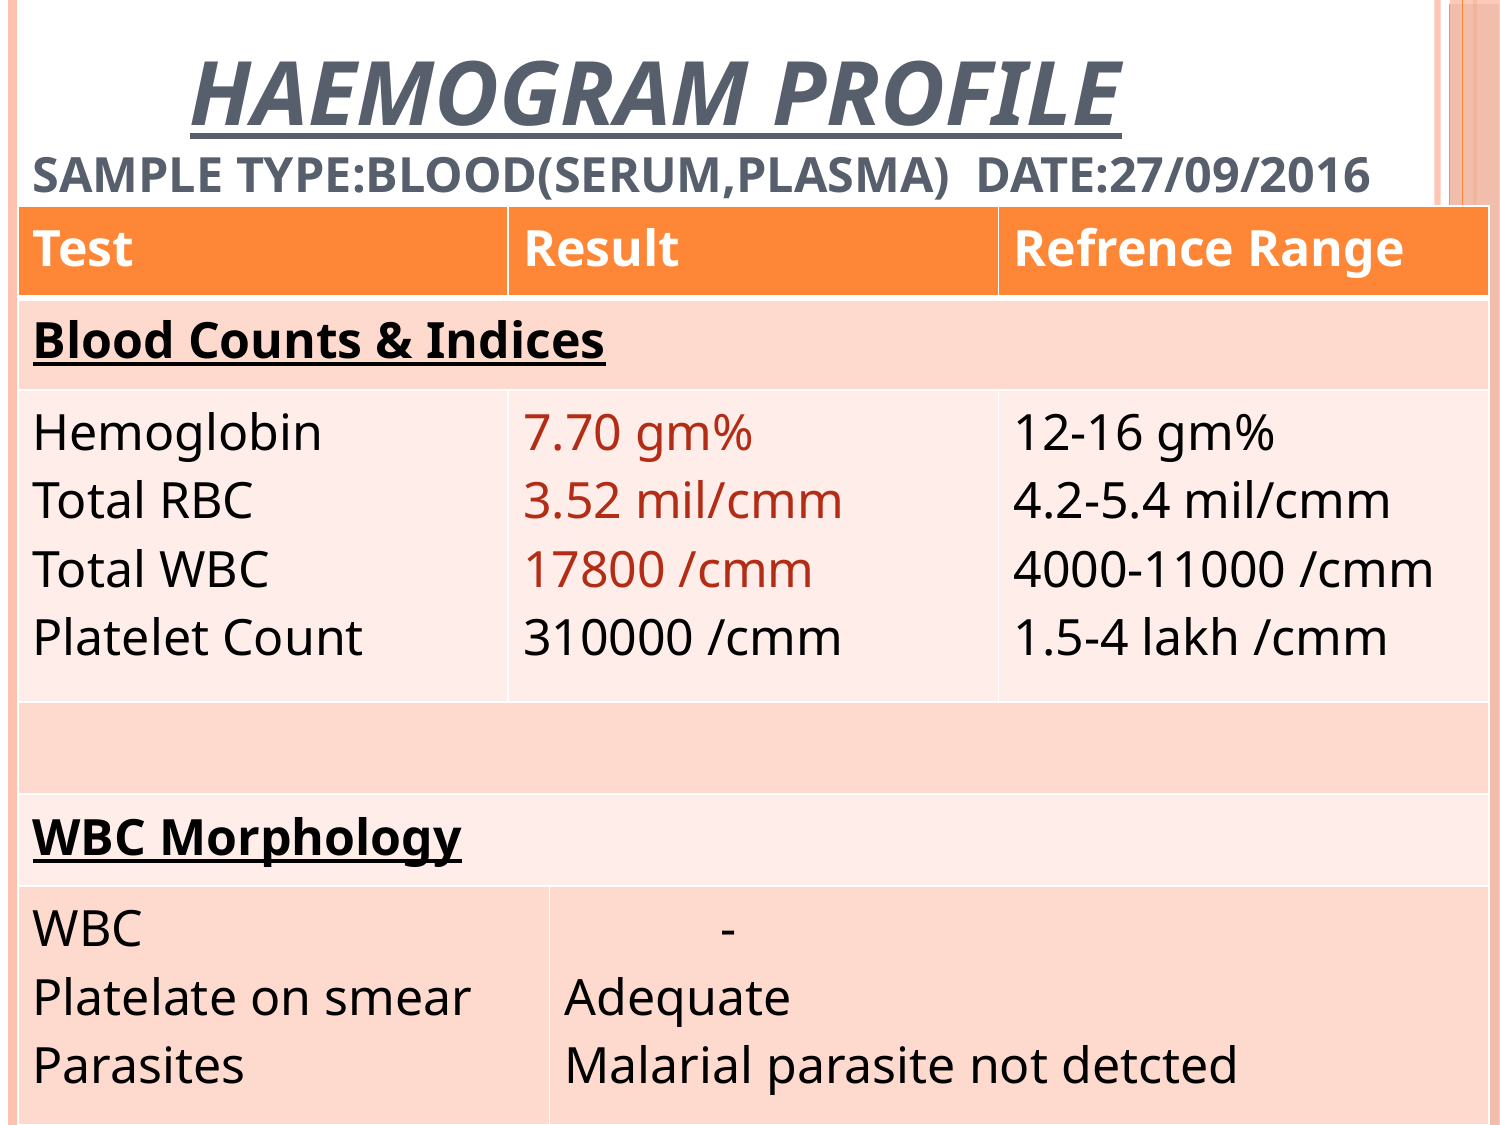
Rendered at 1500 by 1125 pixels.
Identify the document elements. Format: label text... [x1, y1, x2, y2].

title Haemogram Profile Sample Type:Blood(serum,plasma) date:27/09/2016 [17, 21, 1412, 205]
table_cell WBC Morphology [19, 795, 1488, 885]
table_header Test [19, 207, 507, 295]
table_cell - Adequate Malarial parasite not detcted [550, 887, 1488, 1124]
table_header Refrence Range [999, 207, 1488, 295]
table_cell Hemoglobin Total RBC Total WBC Platelet Count [19, 391, 507, 701]
table_cell [19, 703, 1488, 793]
table_cell WBC Platelate on smear Parasites [19, 887, 549, 1124]
table_cell Blood Counts & Indices [19, 301, 1488, 389]
table_cell 7.70 gm% 3.52 mil/cmm 17800 /cmm 310000 /cmm [509, 391, 998, 701]
table_header Result [509, 207, 998, 295]
table_cell 12-16 gm% 4.2-5.4 mil/cmm 4000-11000 /cmm 1.5-4 lakh /cmm [999, 391, 1488, 701]
